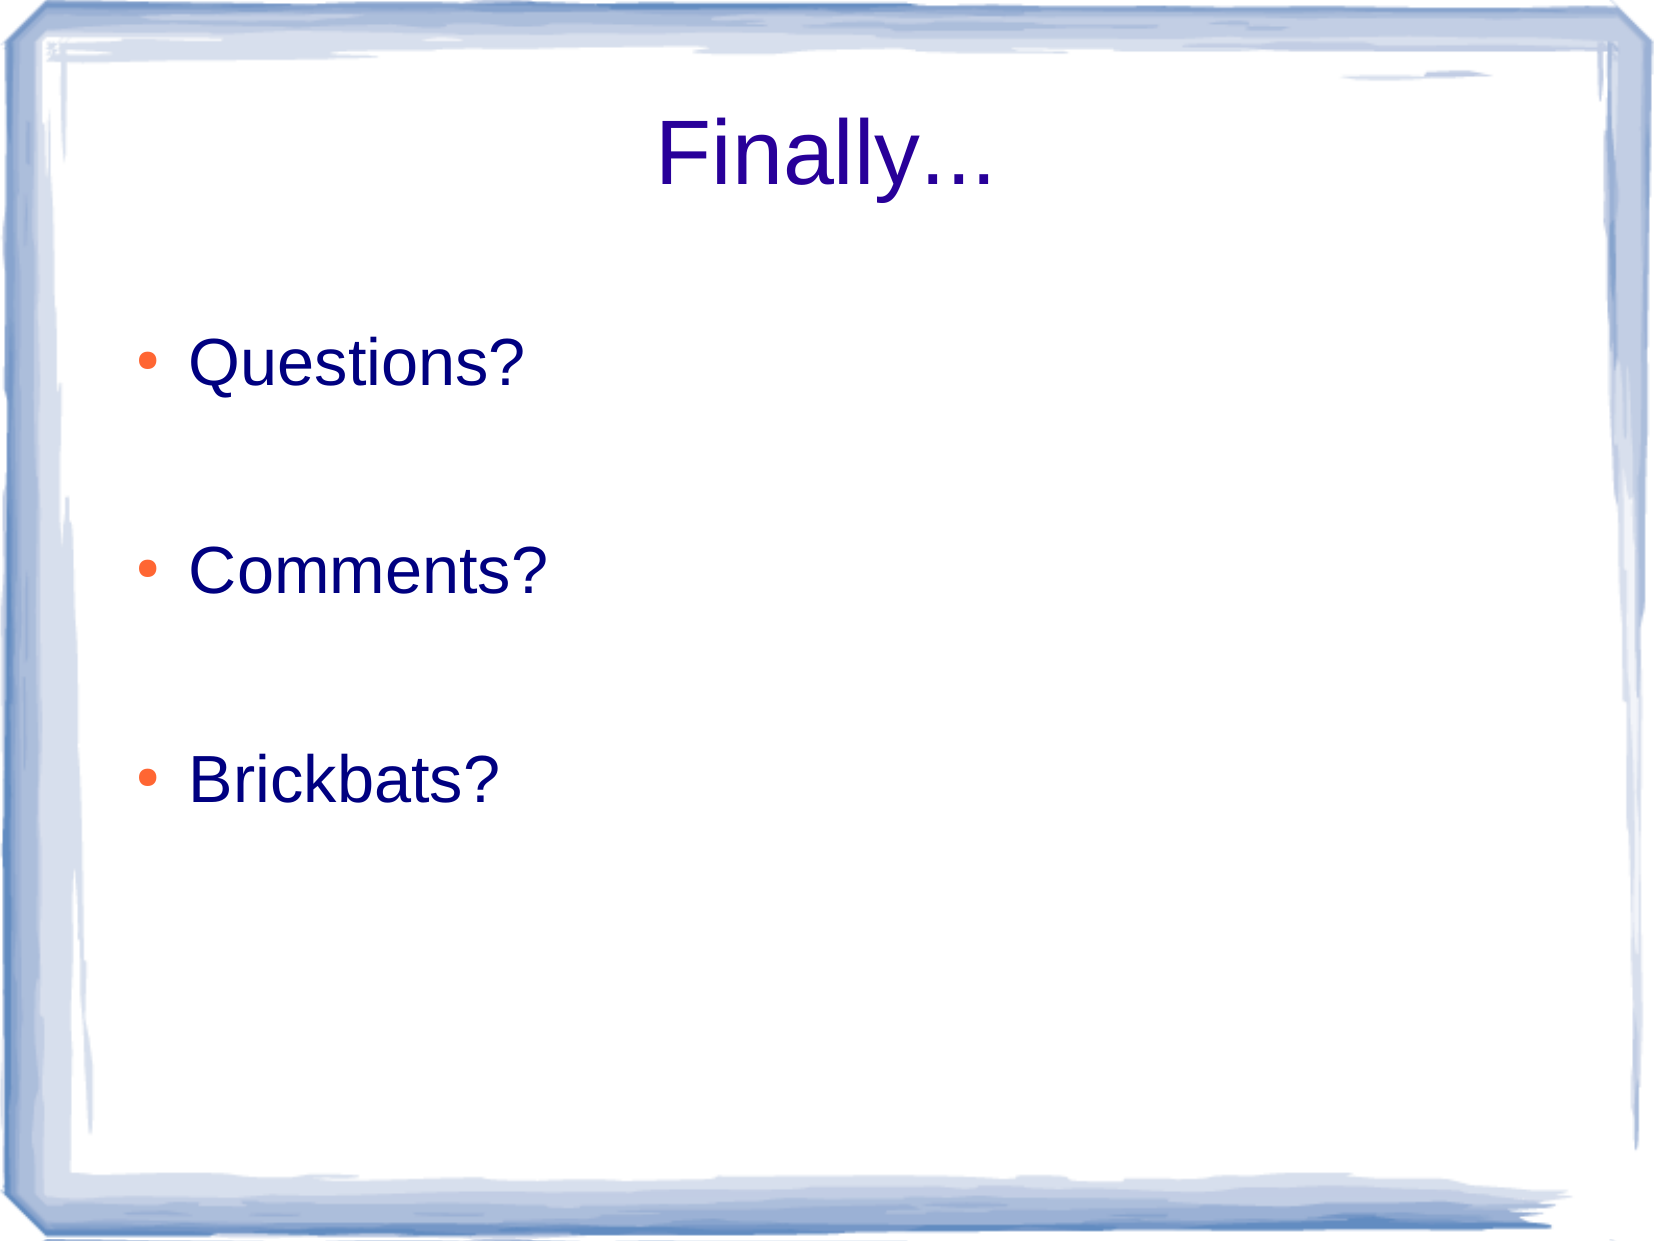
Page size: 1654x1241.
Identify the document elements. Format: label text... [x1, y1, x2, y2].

title Finally... [82, 49, 1571, 257]
picture [0, 0, 1654, 1241]
list Questions? Comments? Brickbats? [118, 324, 1571, 1004]
